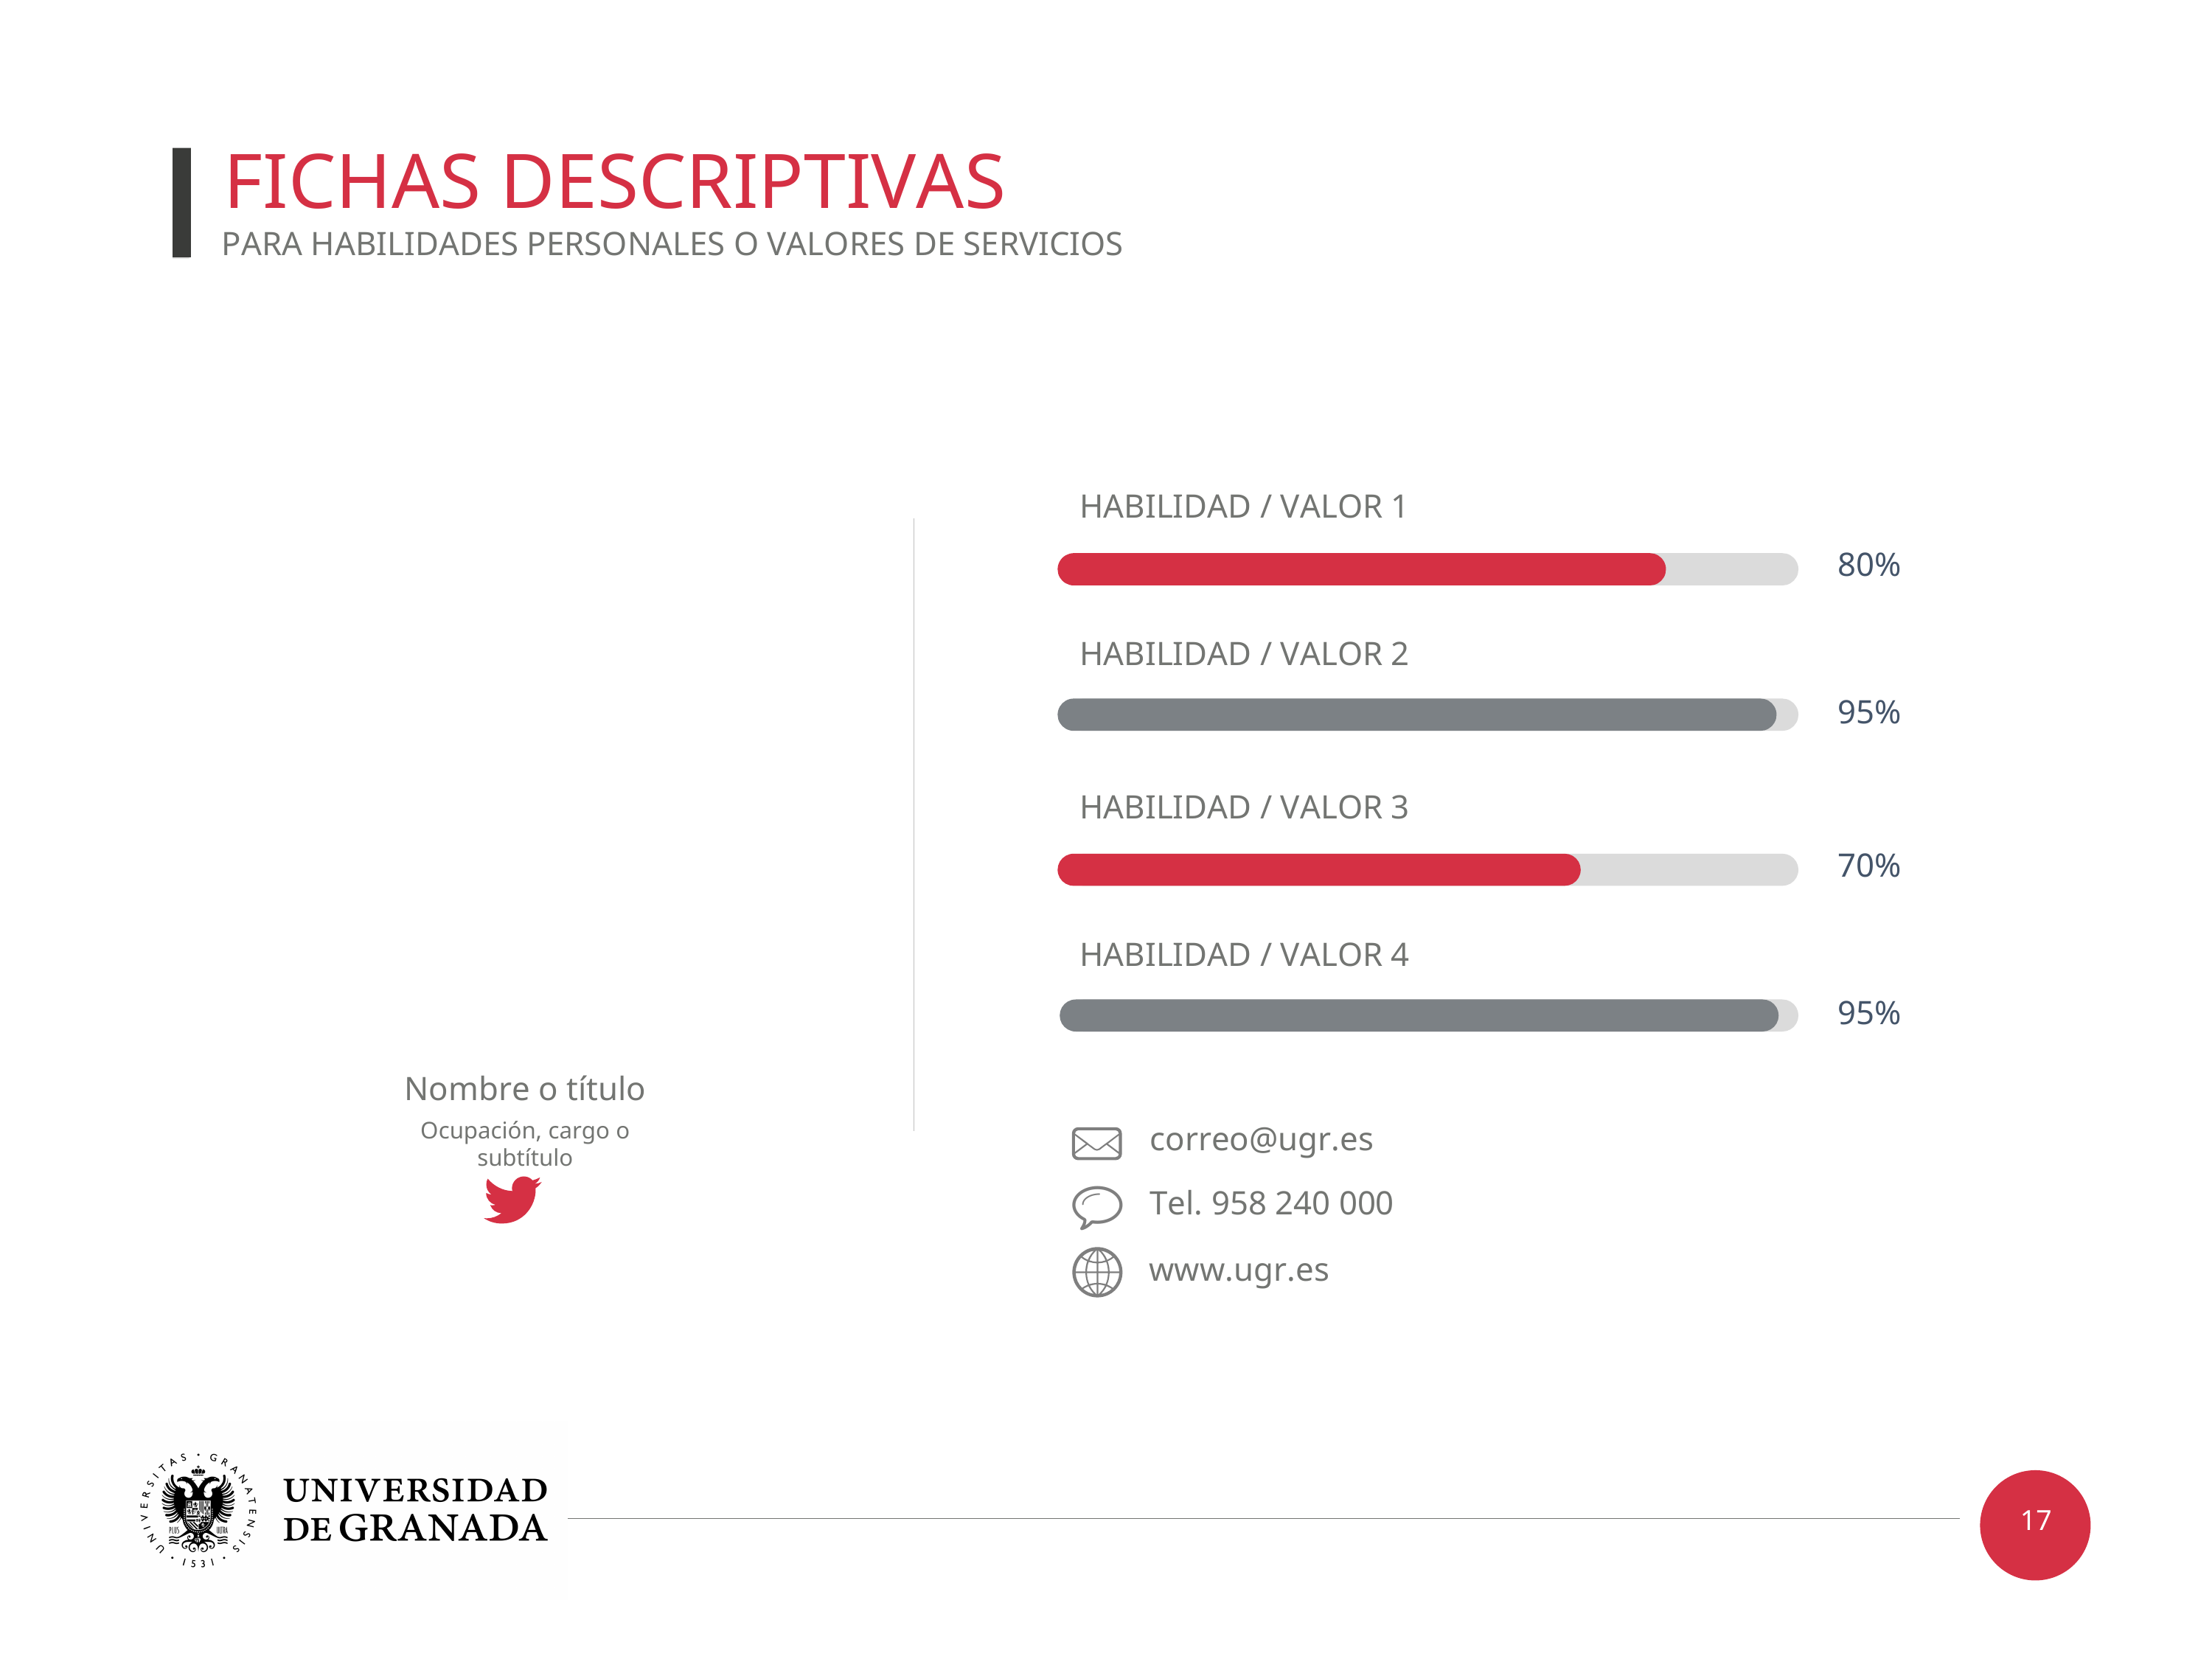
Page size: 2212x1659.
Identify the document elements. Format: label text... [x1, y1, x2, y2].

text_box www.ugr.es [1127, 1237, 1868, 1299]
text_box [1060, 999, 1799, 1032]
text_box HABILIDAD / VALOR 4 [1057, 922, 1799, 990]
picture [120, 1421, 568, 1600]
text_box [173, 147, 191, 257]
text_box PARA HABILIDADES PERSONALES O VALORES DE SERVICIOS [210, 218, 2061, 268]
text_box [484, 1176, 542, 1224]
text_box [1057, 853, 1799, 886]
text_box 70% [1815, 833, 1954, 901]
text_box 95% [1815, 681, 1954, 748]
text_box HABILIDAD / VALOR 1 [1057, 474, 1799, 542]
picture [1071, 1186, 1123, 1231]
text_box 80% [1815, 533, 1954, 601]
text_box [1057, 553, 1799, 585]
text_box Nombre o título [352, 1062, 698, 1113]
text_box correo@ugr.es [1127, 1107, 1869, 1171]
text_box HABILIDAD / VALOR 2 [1057, 622, 1799, 689]
text_box Ocupación, cargo o subtítulo [368, 1110, 683, 1177]
text_box FICHAS DESCRIPTIVAS [212, 127, 2063, 229]
text_box HABILIDAD / VALOR 3 [1057, 775, 1799, 843]
text_box [1071, 1127, 1122, 1161]
text_box [1057, 698, 1799, 731]
text_box [1072, 1247, 1123, 1298]
text_box 95% [1815, 981, 1954, 1048]
text_box Tel. 958 240 000 [1127, 1171, 1869, 1239]
